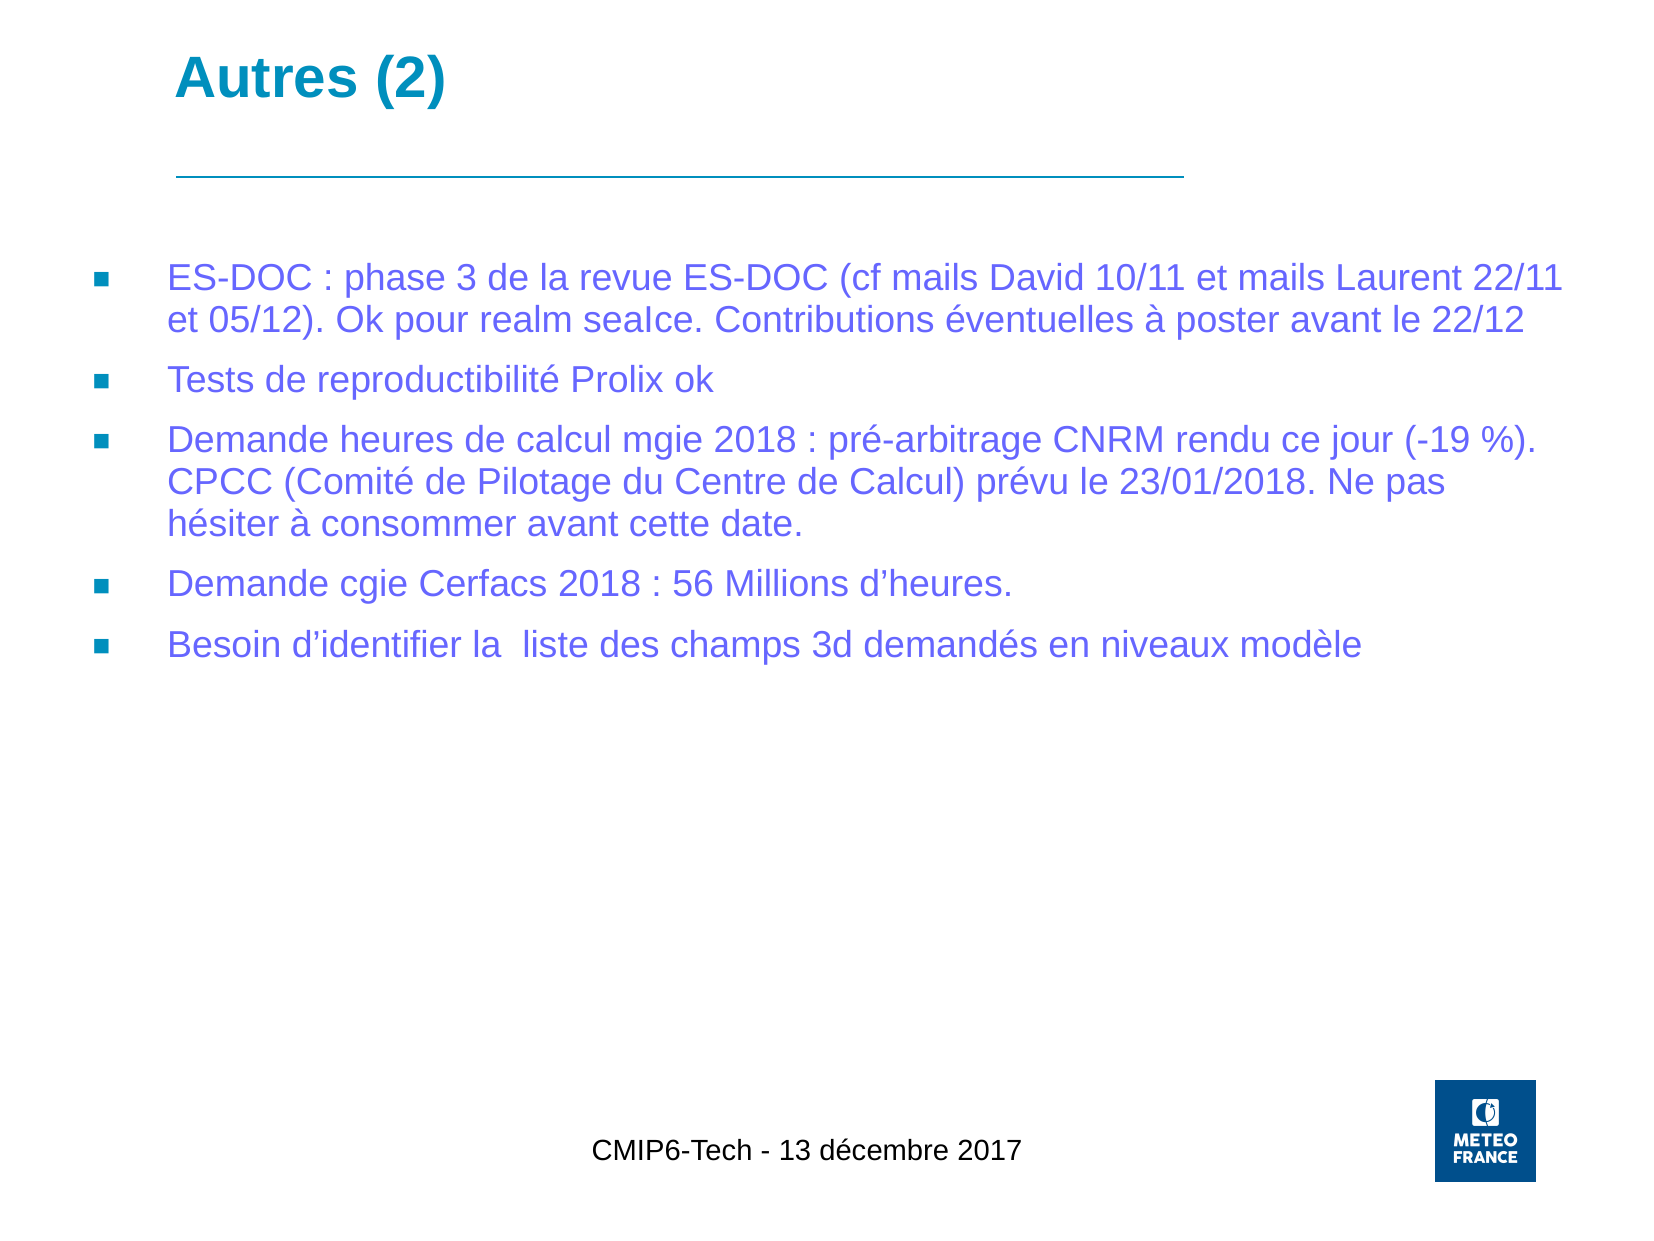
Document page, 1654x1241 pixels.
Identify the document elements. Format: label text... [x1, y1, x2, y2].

picture [1435, 1080, 1536, 1182]
list ES-DOC : phase 3 de la revue ES-DOC (cf mails David 10/11 et mails Laurent 22/11 et 05/12). Ok pour realm seaIce. Contributions éventuelles à poster avant le 22/12 Tests de reproductibilité Prolix ok Demande heures de calcul mgie 2018 : pré-arbitrage CNRM rendu ce jour (-19 %). CPCC (Comité de Pilotage du Centre de Calcul) prévu le 23/01/2018. Ne pas hésiter à consommer avant cette date. Demande cgie Cerfacs 2018 : 56 Millions d’heures. Besoin d’identifier la liste des champs 3d demandés en niveaux modèle [76, 256, 1567, 673]
title Autres (2) [174, 0, 1654, 156]
